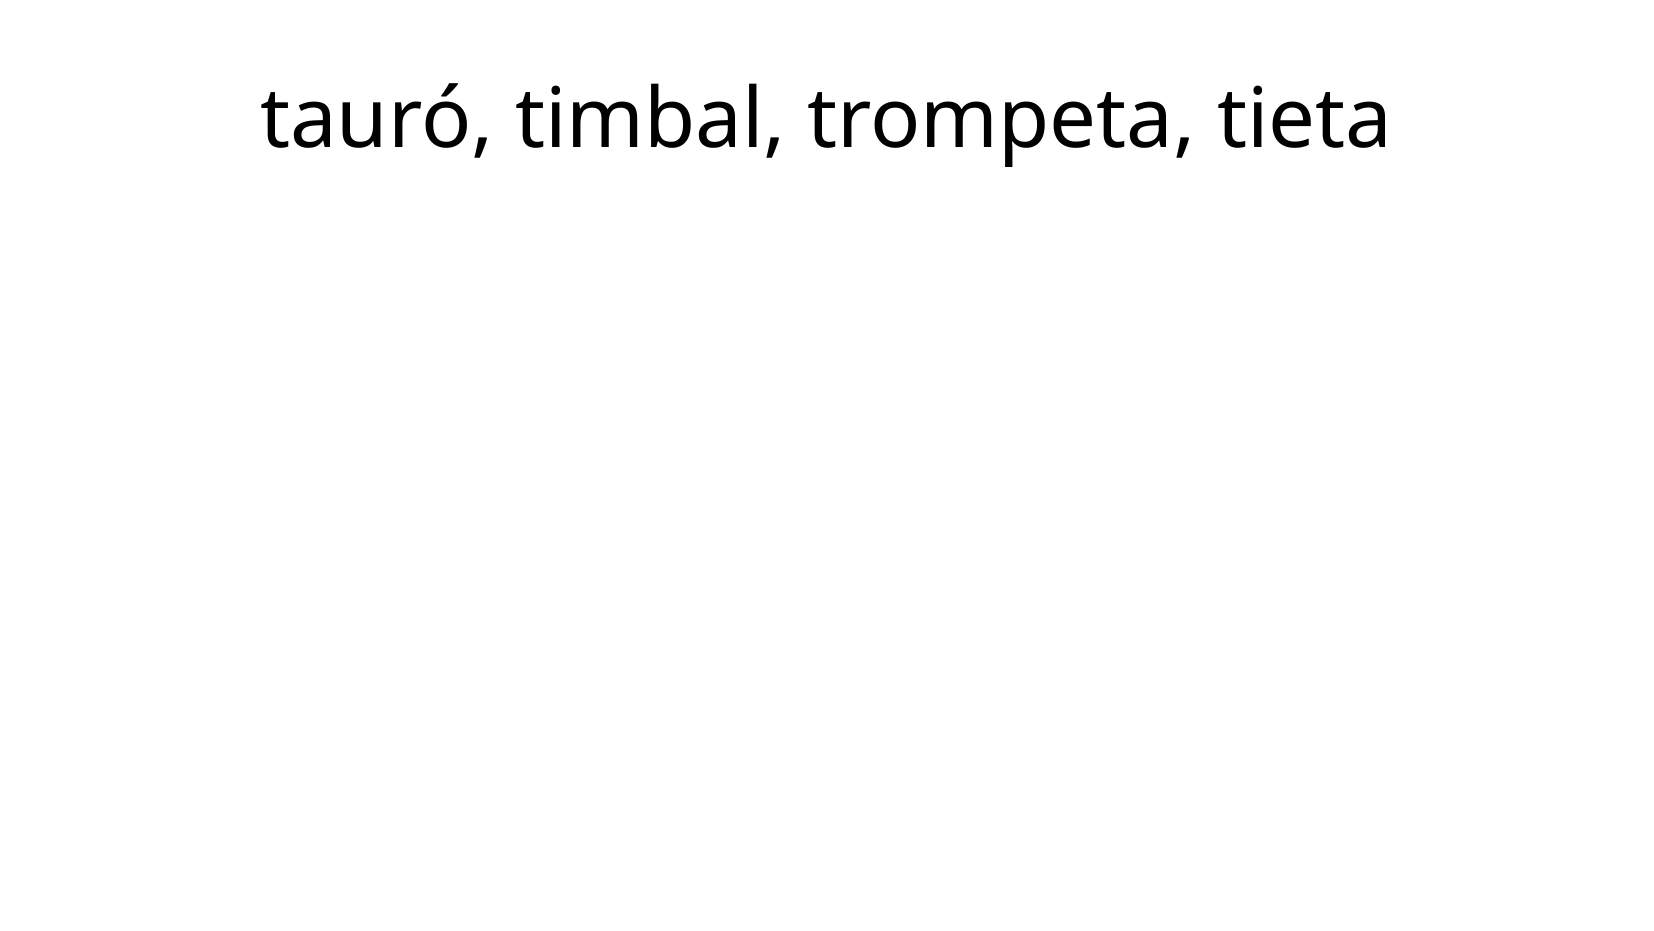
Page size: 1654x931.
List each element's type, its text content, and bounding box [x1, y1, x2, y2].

title tauró, timbal, trompeta, tieta [82, 37, 1571, 193]
